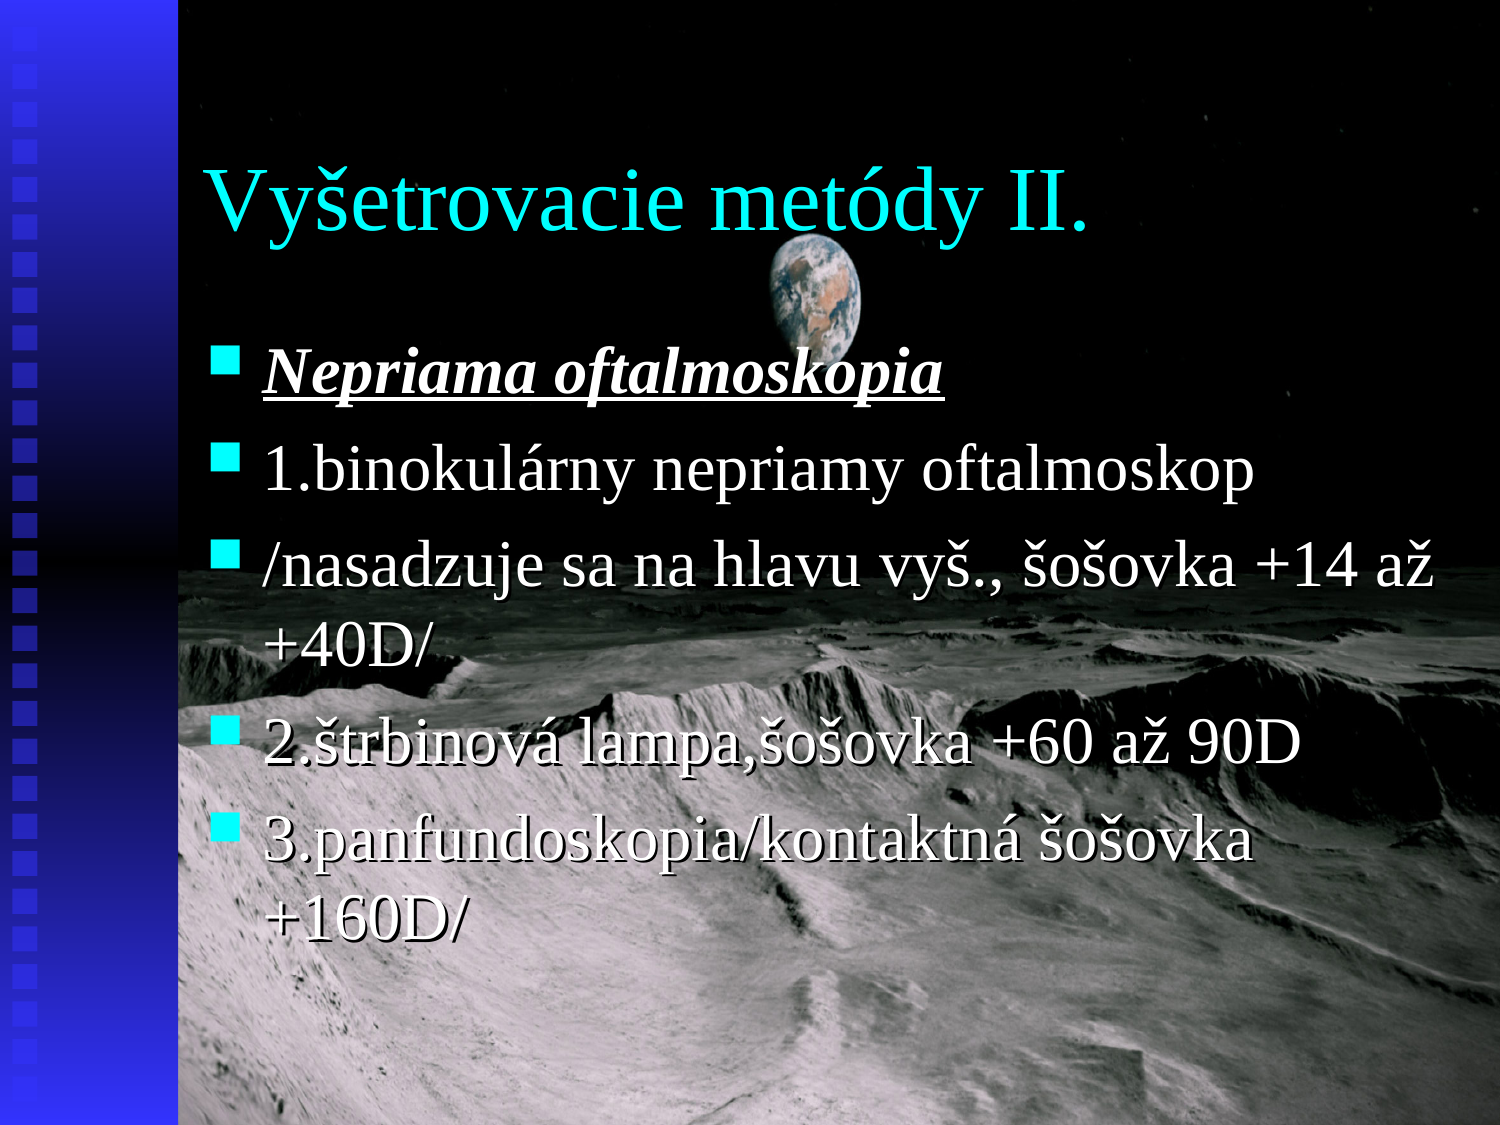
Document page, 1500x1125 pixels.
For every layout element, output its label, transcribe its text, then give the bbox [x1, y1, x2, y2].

list Nepriama oftalmoskopia 1.binokulárny nepriamy oftalmoskop /nasadzuje sa na hlavu vyš., šošovka +14 až +40D/ 2.štrbinová lampa,šošovka +60 až 90D 3.panfundoskopia/kontaktná šošovka +160D/ [191, 319, 1467, 995]
picture [0, 0, 1500, 1125]
title Vyšetrovacie metódy II. [187, 99, 1463, 288]
